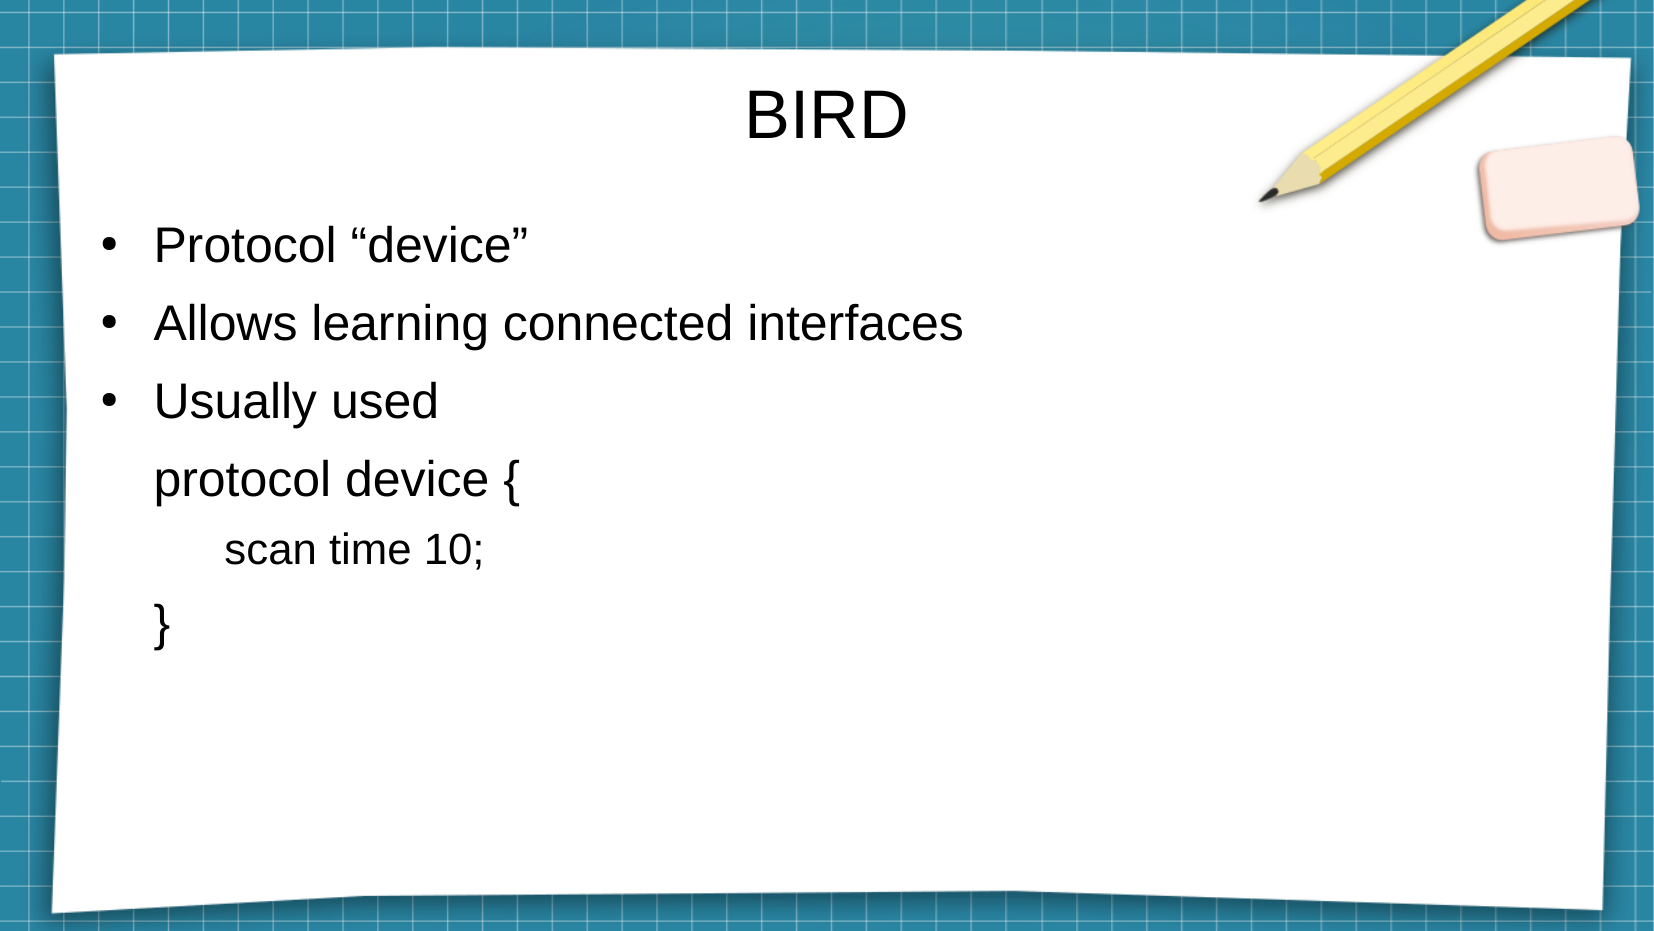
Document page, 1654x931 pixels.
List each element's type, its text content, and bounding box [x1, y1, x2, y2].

picture [0, 0, 1654, 931]
title BIRD [82, 37, 1571, 193]
list Protocol “device” Allows learning connected interfaces Usually used protocol device { scan time 10; } [82, 217, 1571, 758]
